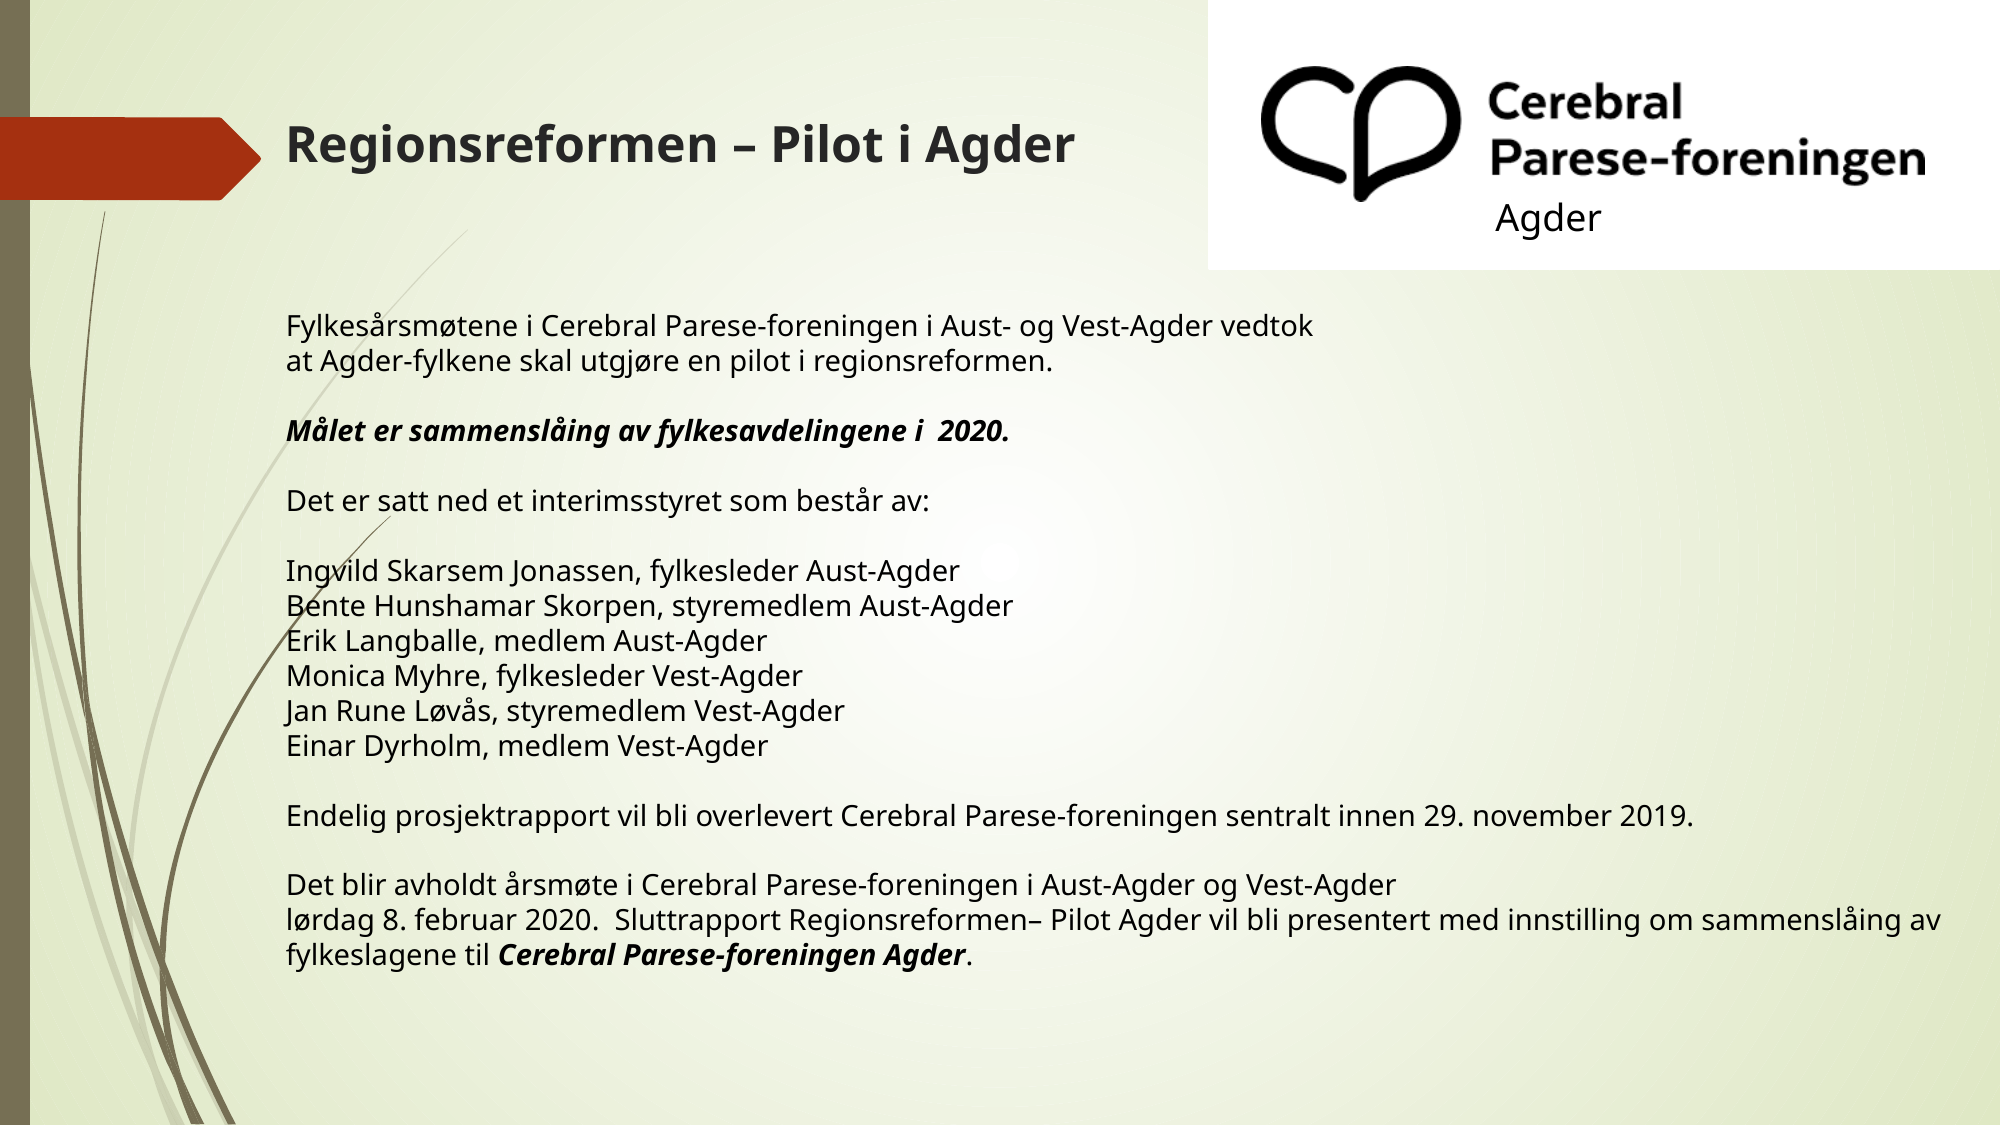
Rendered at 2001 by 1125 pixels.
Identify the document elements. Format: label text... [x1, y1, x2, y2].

text_box Agder [1480, 186, 1814, 248]
text_box Regionsreformen – Pilot i Agder [270, 105, 1733, 255]
text_box Fylkesårsmøtene i Cerebral Parese-foreningen i Aust- og Vest-Agder vedtok at Agder-fylkene skal utgjøre en pilot i regionsreformen. Målet er sammenslåing av fylkesavdelingene i 2020. Det er satt ned et interimsstyret som består av: Ingvild Skarsem Jonassen, fylkesleder Aust-Agder Bente Hunshamar Skorpen, styremedlem Aust-Agder Erik Langballe, medlem Aust-Agder Monica Myhre, fylkesleder Vest-Agder Jan Rune Løvås, styremedlem Vest-Agder Einar Dyrholm, medlem Vest-Agder Endelig prosjektrapport vil bli overlevert Cerebral Parese-foreningen sentralt innen 29. november 2019. Det blir avholdt årsmøte i Cerebral Parese-foreningen i Aust-Agder og Vest-Agder lørdag 8. februar 2020. Sluttrapport Regionsreformen– Pilot Agder vil bli presentert med innstilling om sammenslåing av fylkeslagene til Cerebral Parese-foreningen Agder. [271, 255, 1983, 979]
picture [1261, 66, 1925, 202]
text_box [1209, 0, 1999, 269]
